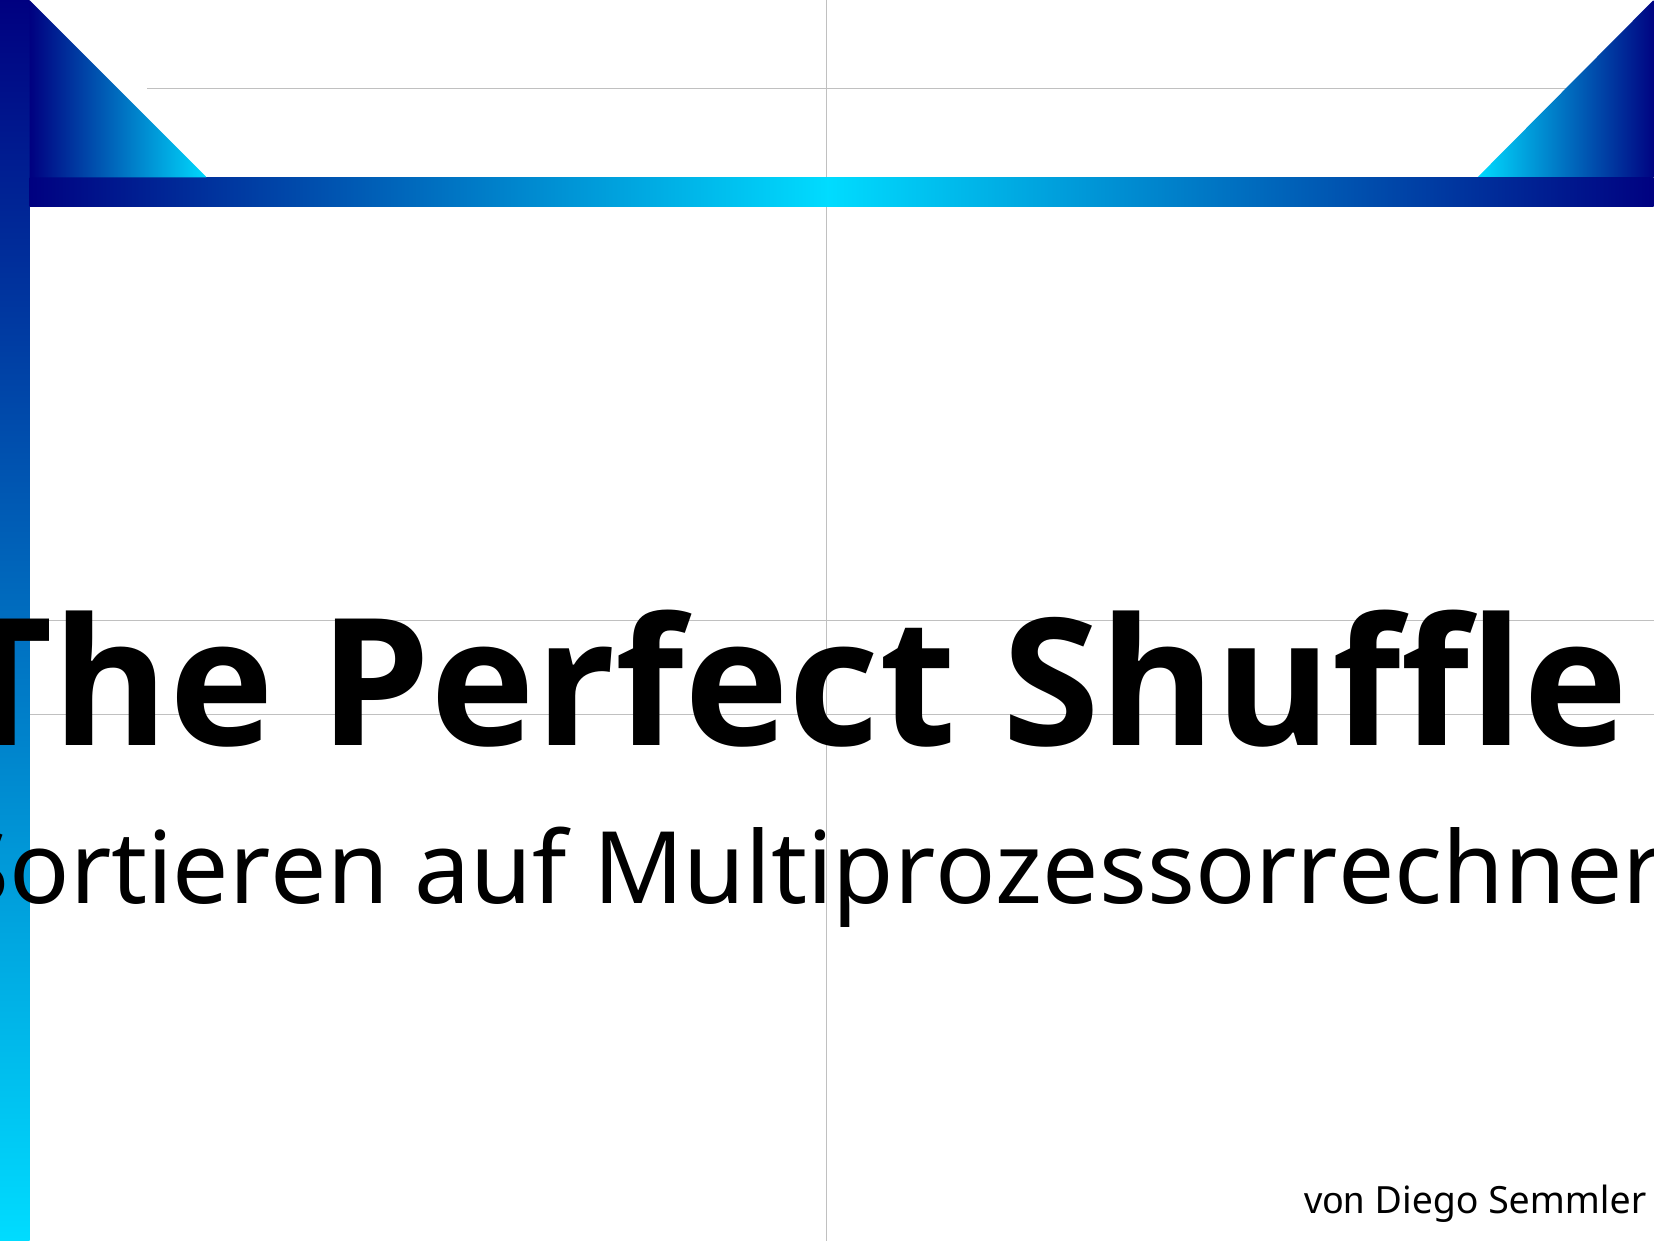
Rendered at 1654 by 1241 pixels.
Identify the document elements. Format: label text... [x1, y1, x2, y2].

text_box von Diego Semmler [1293, 1166, 1654, 1234]
text_box The Perfect Shuffle - Sortieren auf Multiprozessorrechnern [29, 548, 1652, 880]
